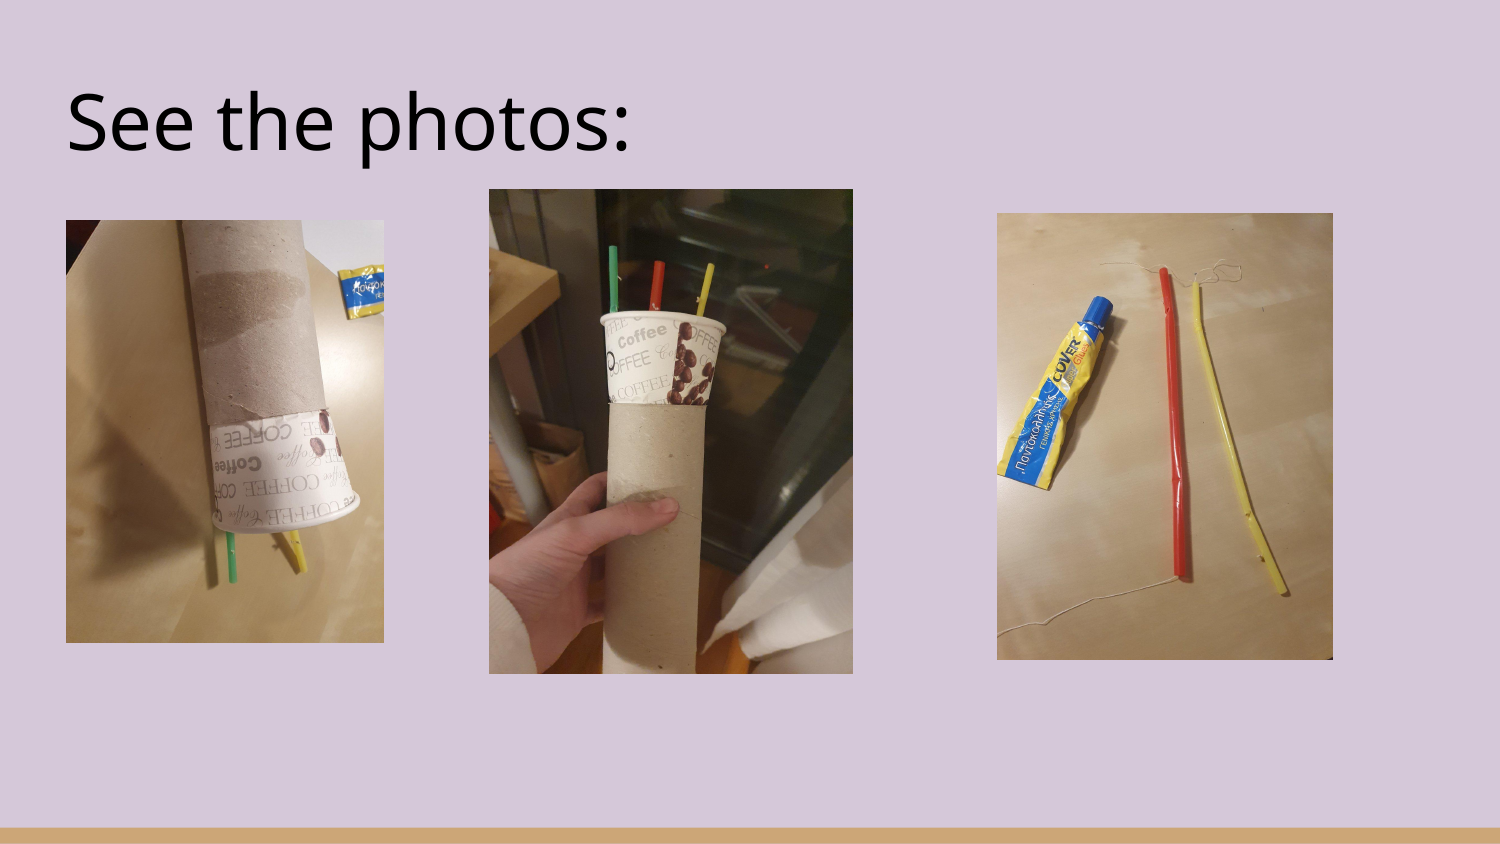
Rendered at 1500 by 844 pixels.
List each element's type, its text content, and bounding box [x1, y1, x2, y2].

title See the photos: [51, 51, 1449, 189]
picture [66, 220, 384, 643]
picture [997, 213, 1333, 660]
picture [489, 189, 853, 675]
